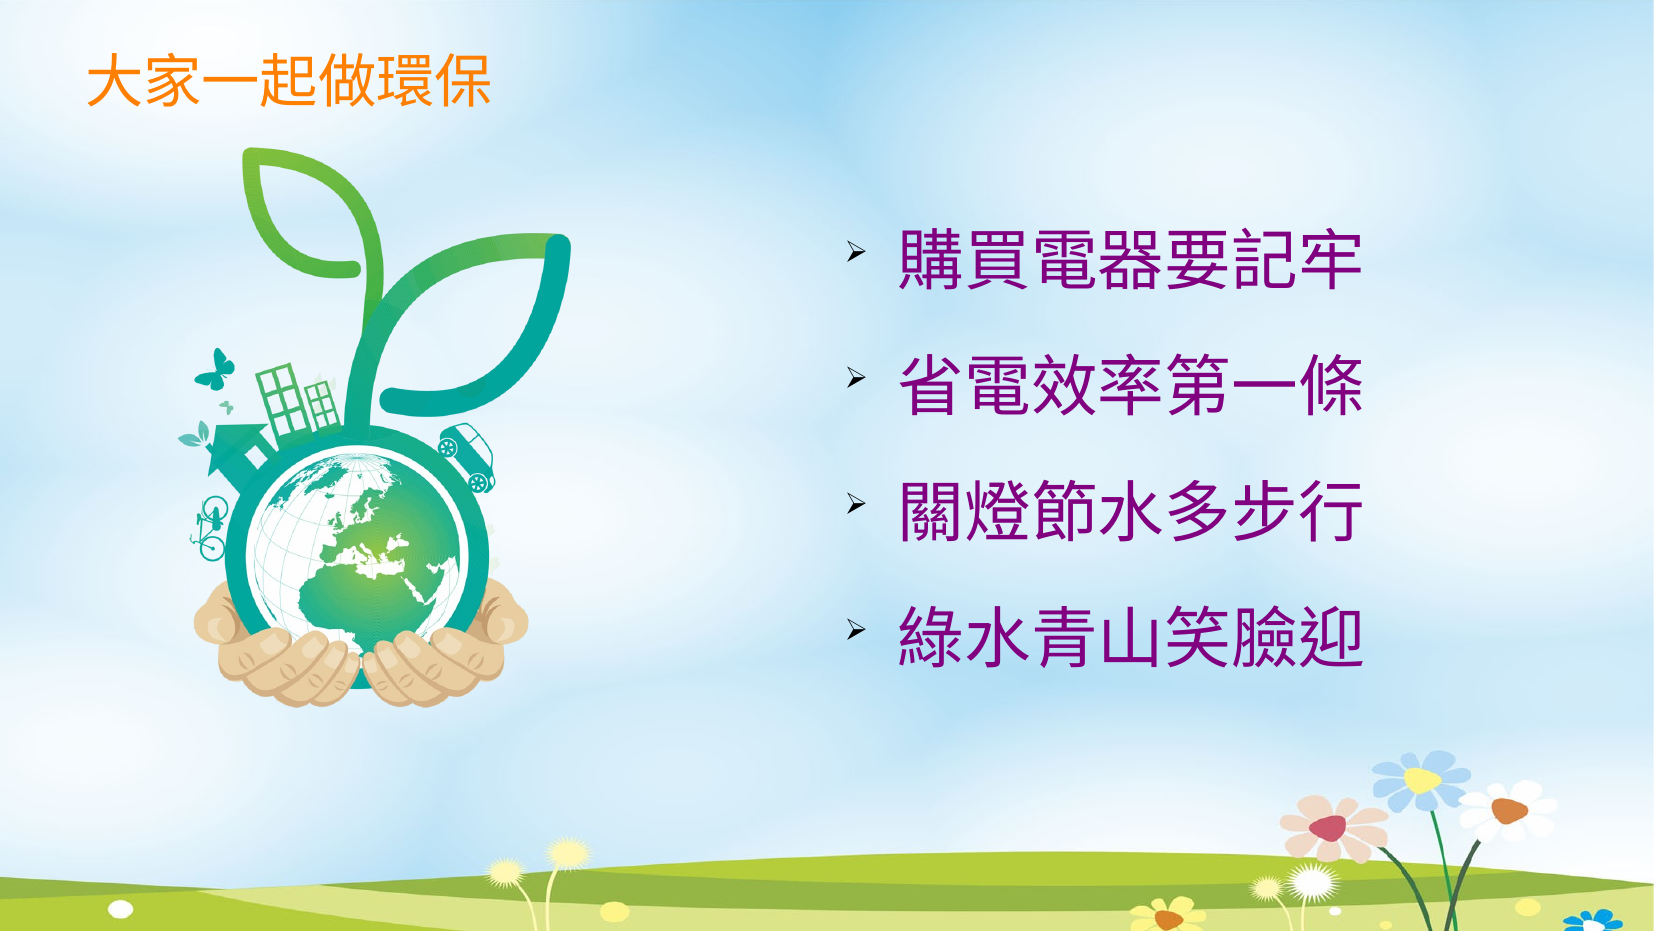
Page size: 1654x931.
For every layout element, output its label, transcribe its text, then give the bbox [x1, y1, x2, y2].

picture [0, 0, 1654, 931]
title 大家一起做環保 [0, 0, 1034, 156]
list 購買電器要記牢 省電效率第一條 關燈節水多步行 綠水青山笑臉迎 [826, 206, 1424, 747]
